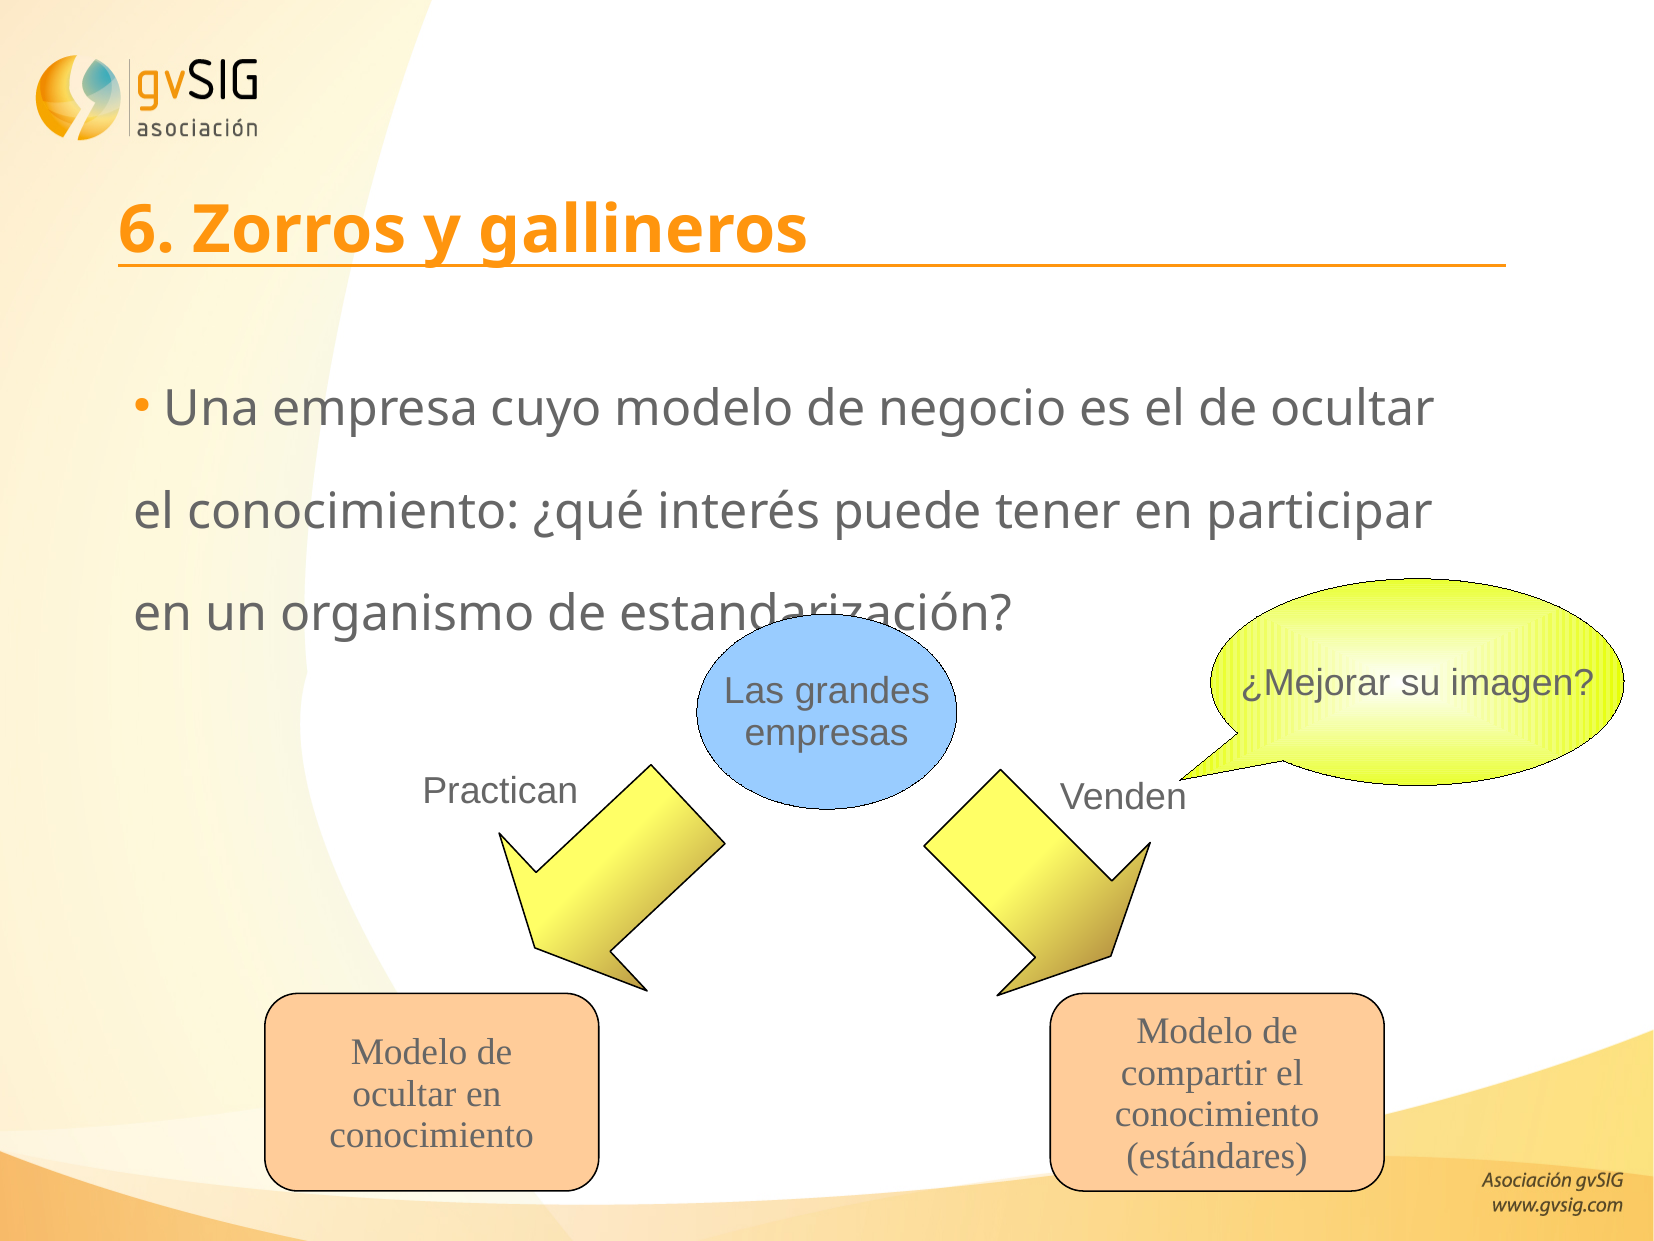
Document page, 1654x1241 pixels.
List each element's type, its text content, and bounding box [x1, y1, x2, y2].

text_box Una empresa cuyo modelo de negocio es el de ocultar el conocimiento: ¿qué interés puede tener en participar en un organismo de estandarización? [118, 330, 1477, 579]
title 6. Zorros y gallineros [118, 177, 1607, 276]
text_box [499, 764, 726, 991]
text_box Practican [407, 761, 594, 819]
text_box [923, 769, 1151, 996]
picture [0, 0, 1654, 1241]
text_box Venden [1045, 767, 1202, 825]
text_box Las grandes empresas [696, 614, 957, 810]
text_box ¿Mejorar su imagen? [1179, 578, 1625, 786]
text_box Modelo de ocultar en conocimiento [264, 993, 599, 1191]
text_box Modelo de compartir el conocimiento (estándares) [1050, 993, 1385, 1192]
